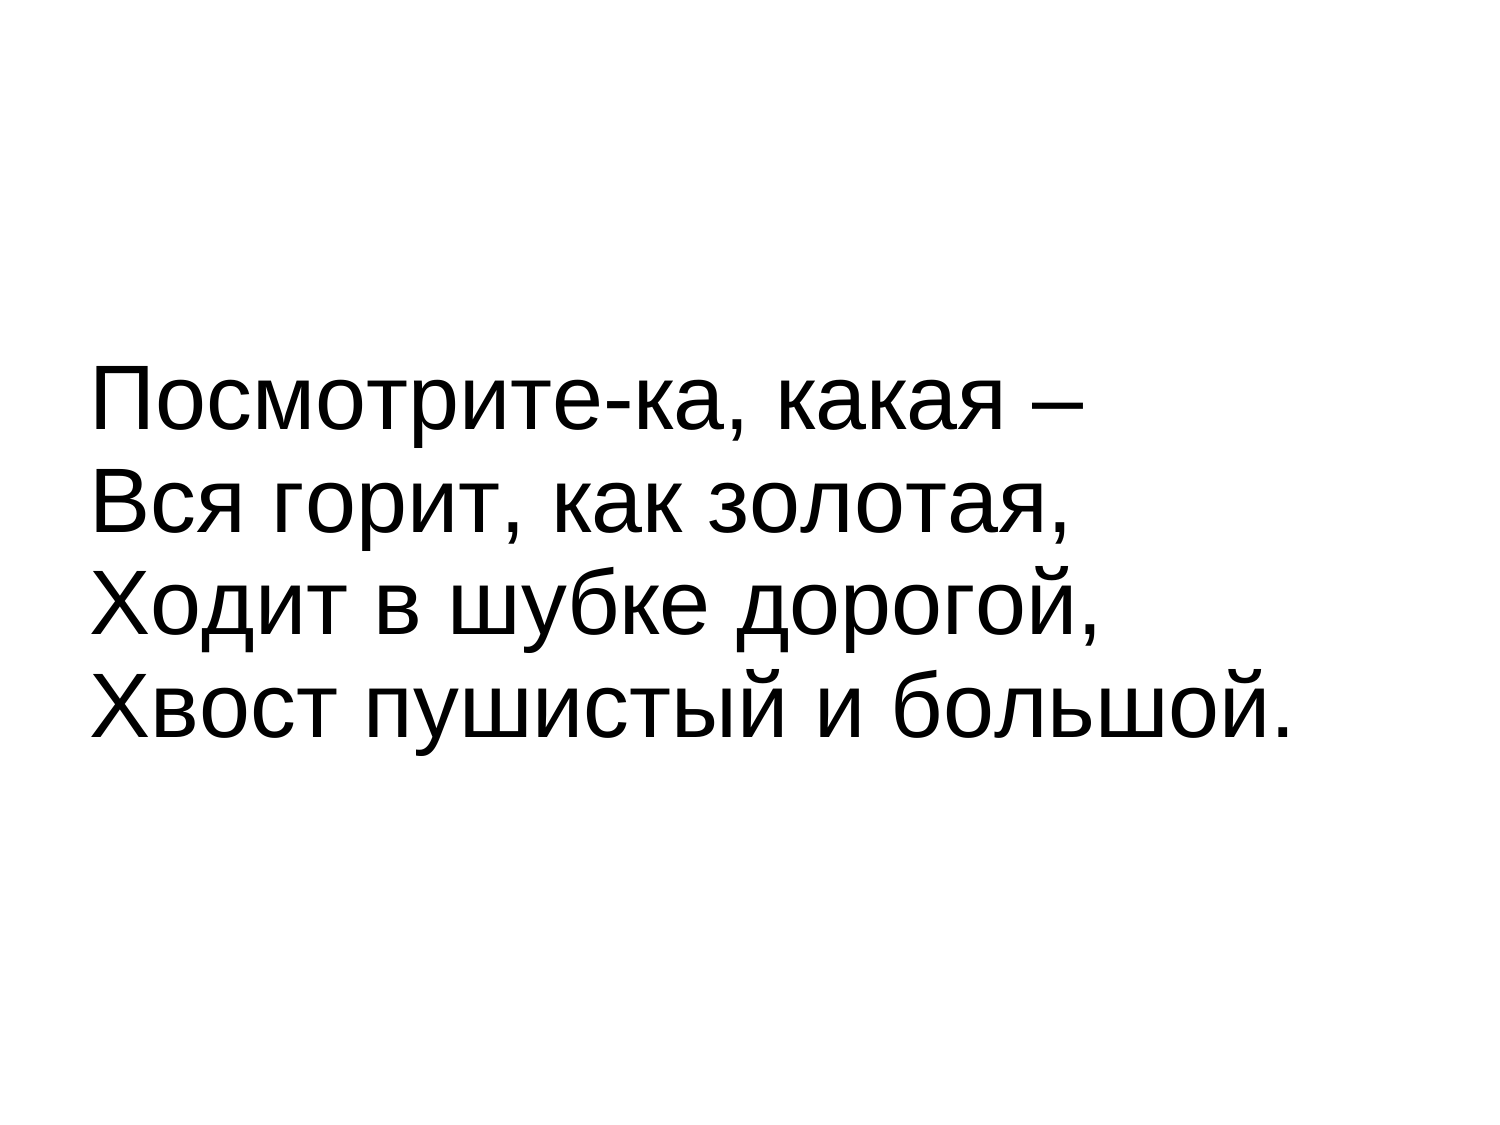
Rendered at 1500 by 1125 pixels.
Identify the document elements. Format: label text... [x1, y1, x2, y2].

title Посмотрите-ка, какая – Вся горит, как золотая, Ходит в шубке дорогой, Хвост пушистый и большой. [75, 45, 1426, 1059]
